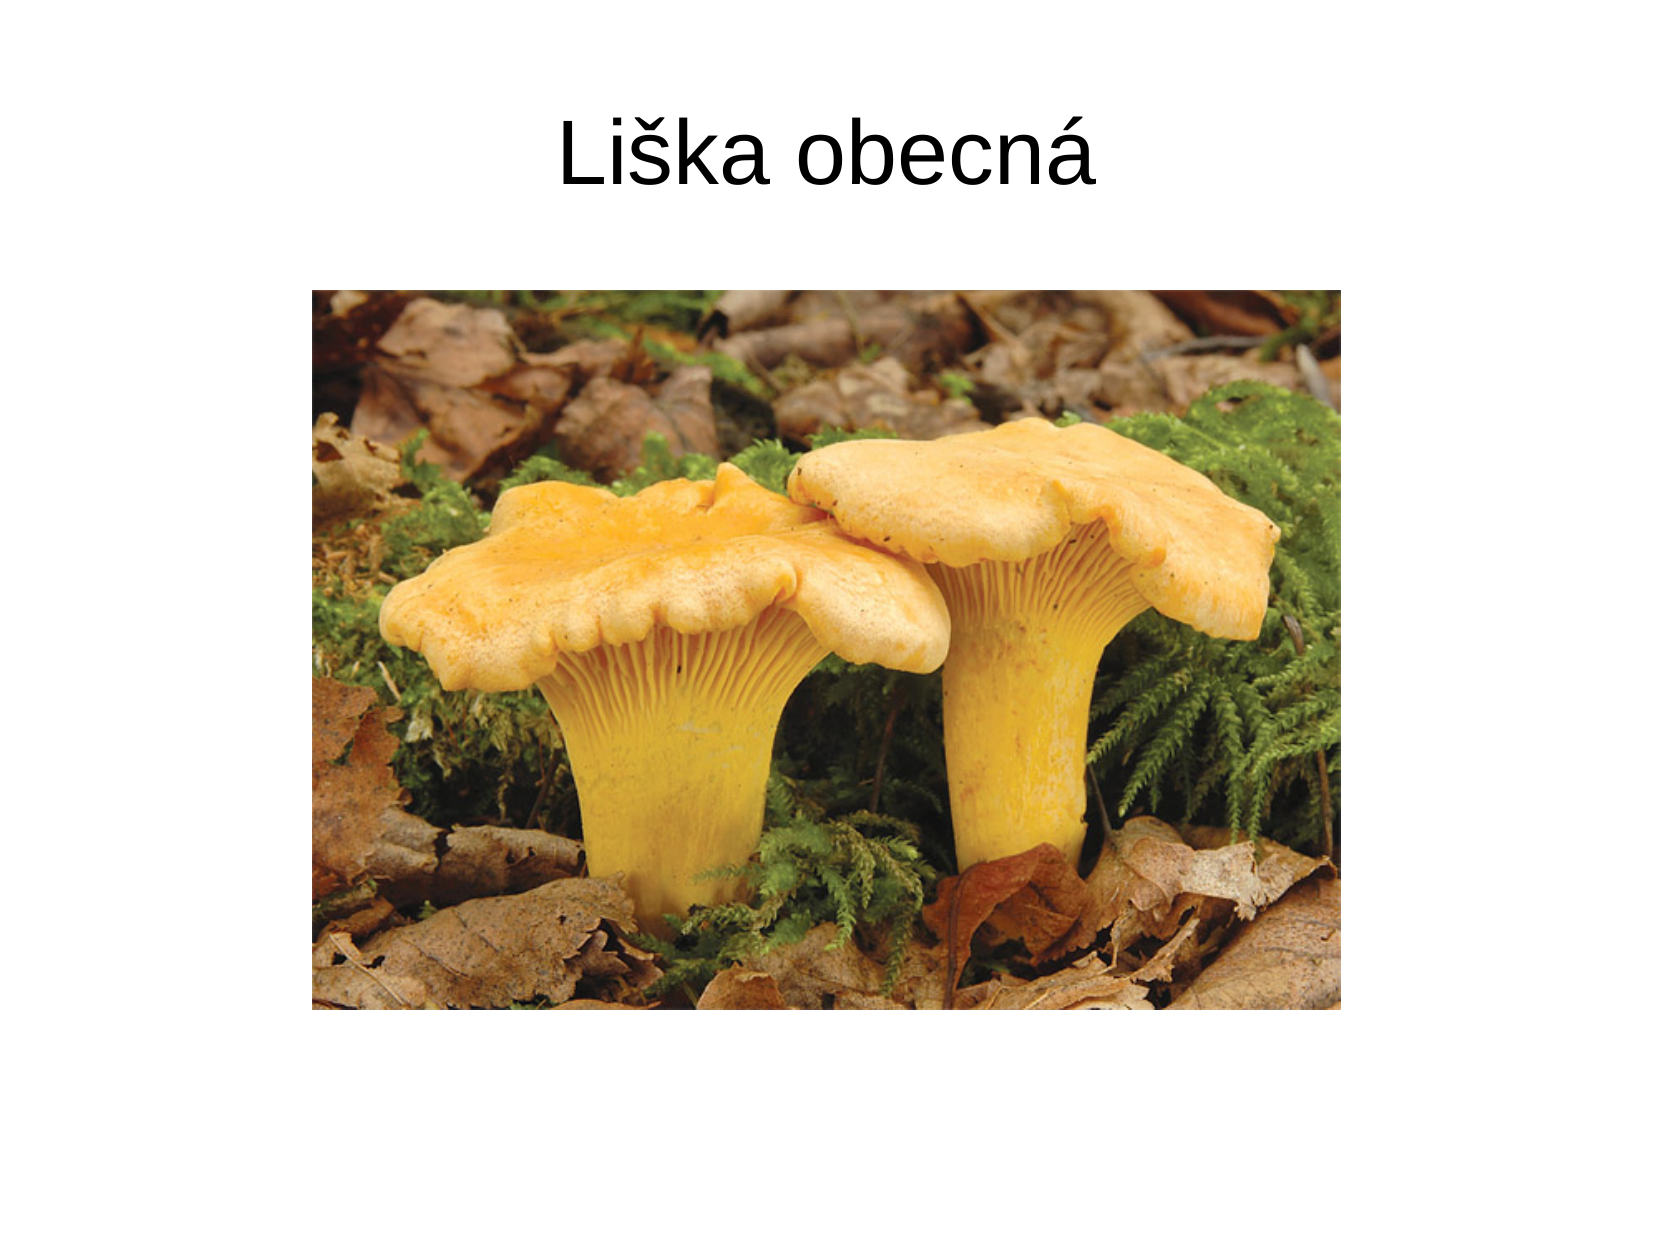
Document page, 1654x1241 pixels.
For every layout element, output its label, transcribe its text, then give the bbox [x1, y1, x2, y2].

picture [312, 290, 1341, 1010]
title Liška obecná [82, 49, 1571, 257]
